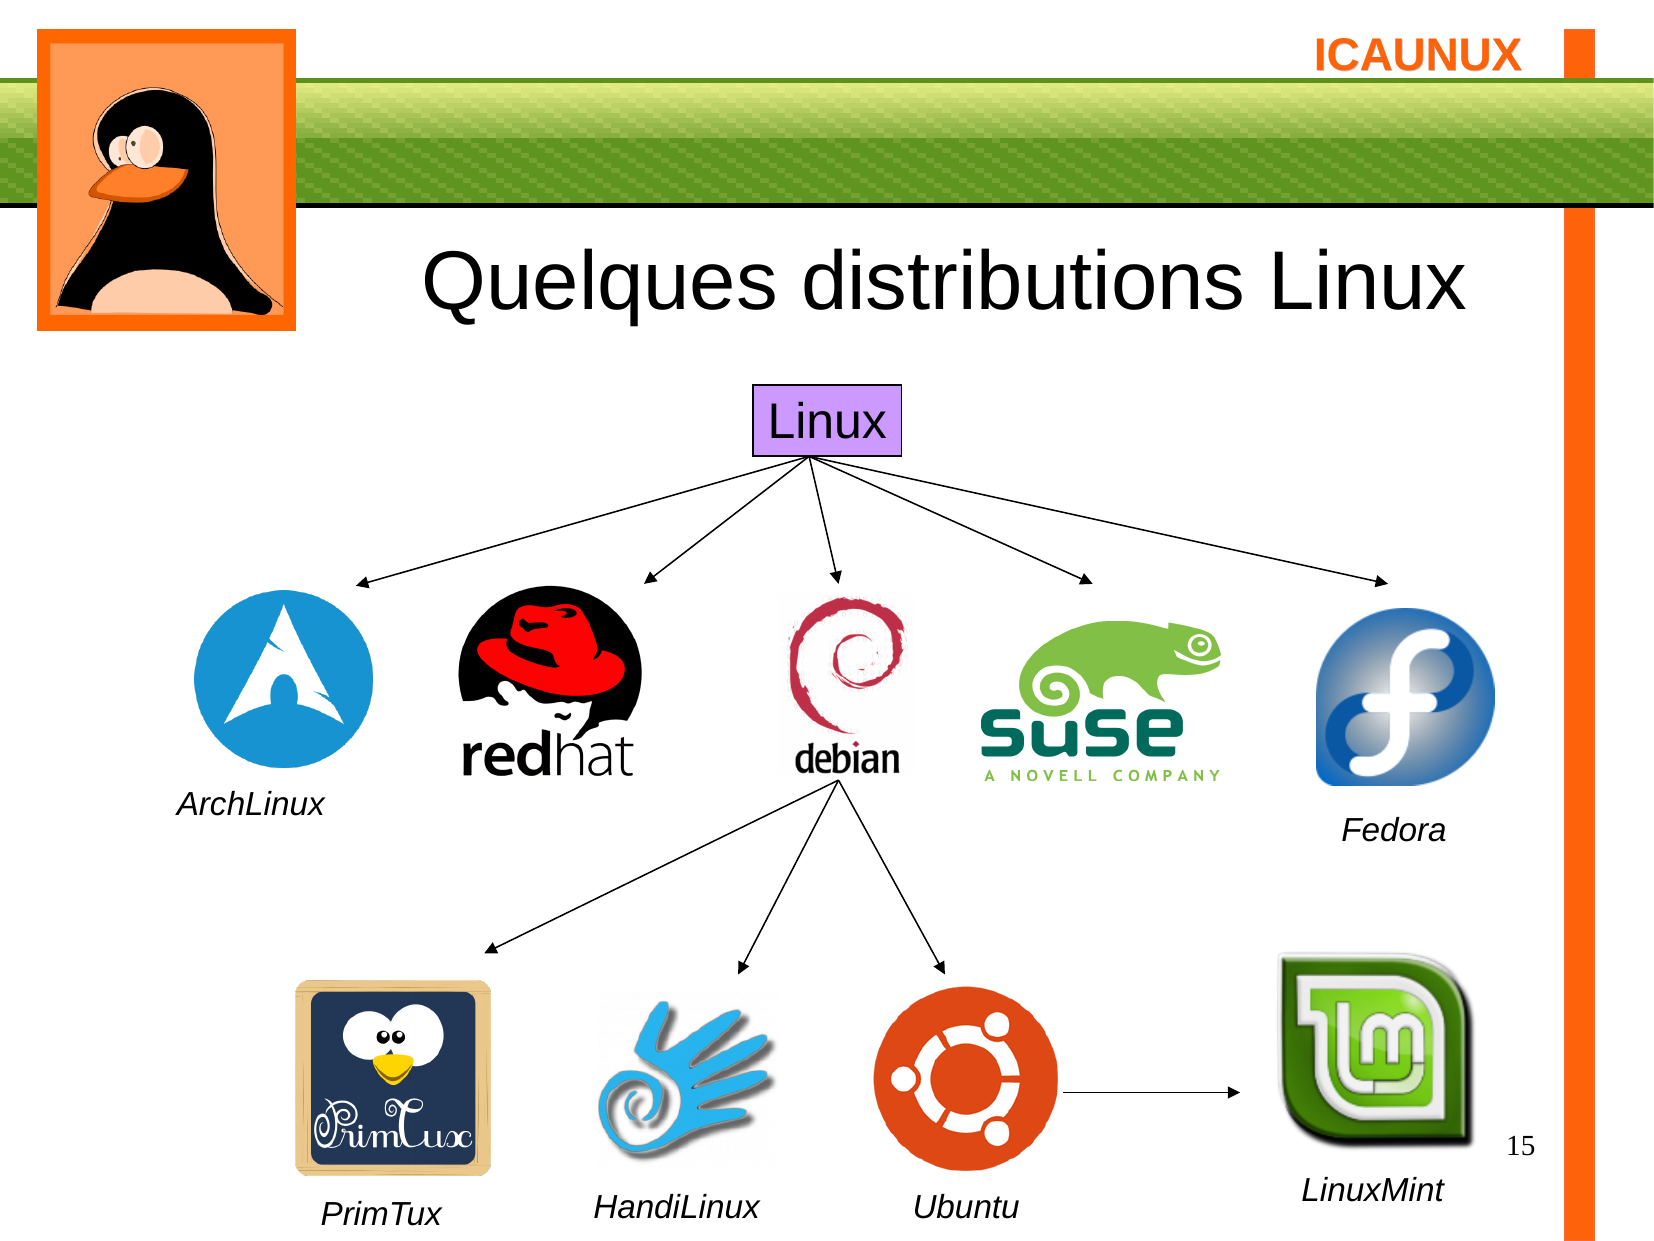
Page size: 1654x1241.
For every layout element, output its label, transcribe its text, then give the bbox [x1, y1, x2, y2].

picture [454, 583, 644, 779]
text_box ArchLinux [162, 778, 341, 831]
picture [1316, 608, 1495, 786]
text_box Linux [752, 385, 902, 457]
text_box Fedora [1326, 803, 1462, 857]
text_box HandiLinux [578, 1181, 776, 1234]
picture [751, 585, 948, 779]
picture [873, 986, 1058, 1171]
text_box PrimTux [305, 1187, 457, 1241]
picture [194, 590, 373, 768]
picture [980, 621, 1221, 781]
picture [295, 980, 491, 1176]
text_box Ubuntu [897, 1181, 1035, 1234]
title Quelques distributions Linux [354, 206, 1536, 355]
picture [598, 992, 780, 1168]
picture [0, 29, 1654, 331]
text_box LinuxMint [1286, 1164, 1459, 1217]
picture [1276, 951, 1477, 1152]
